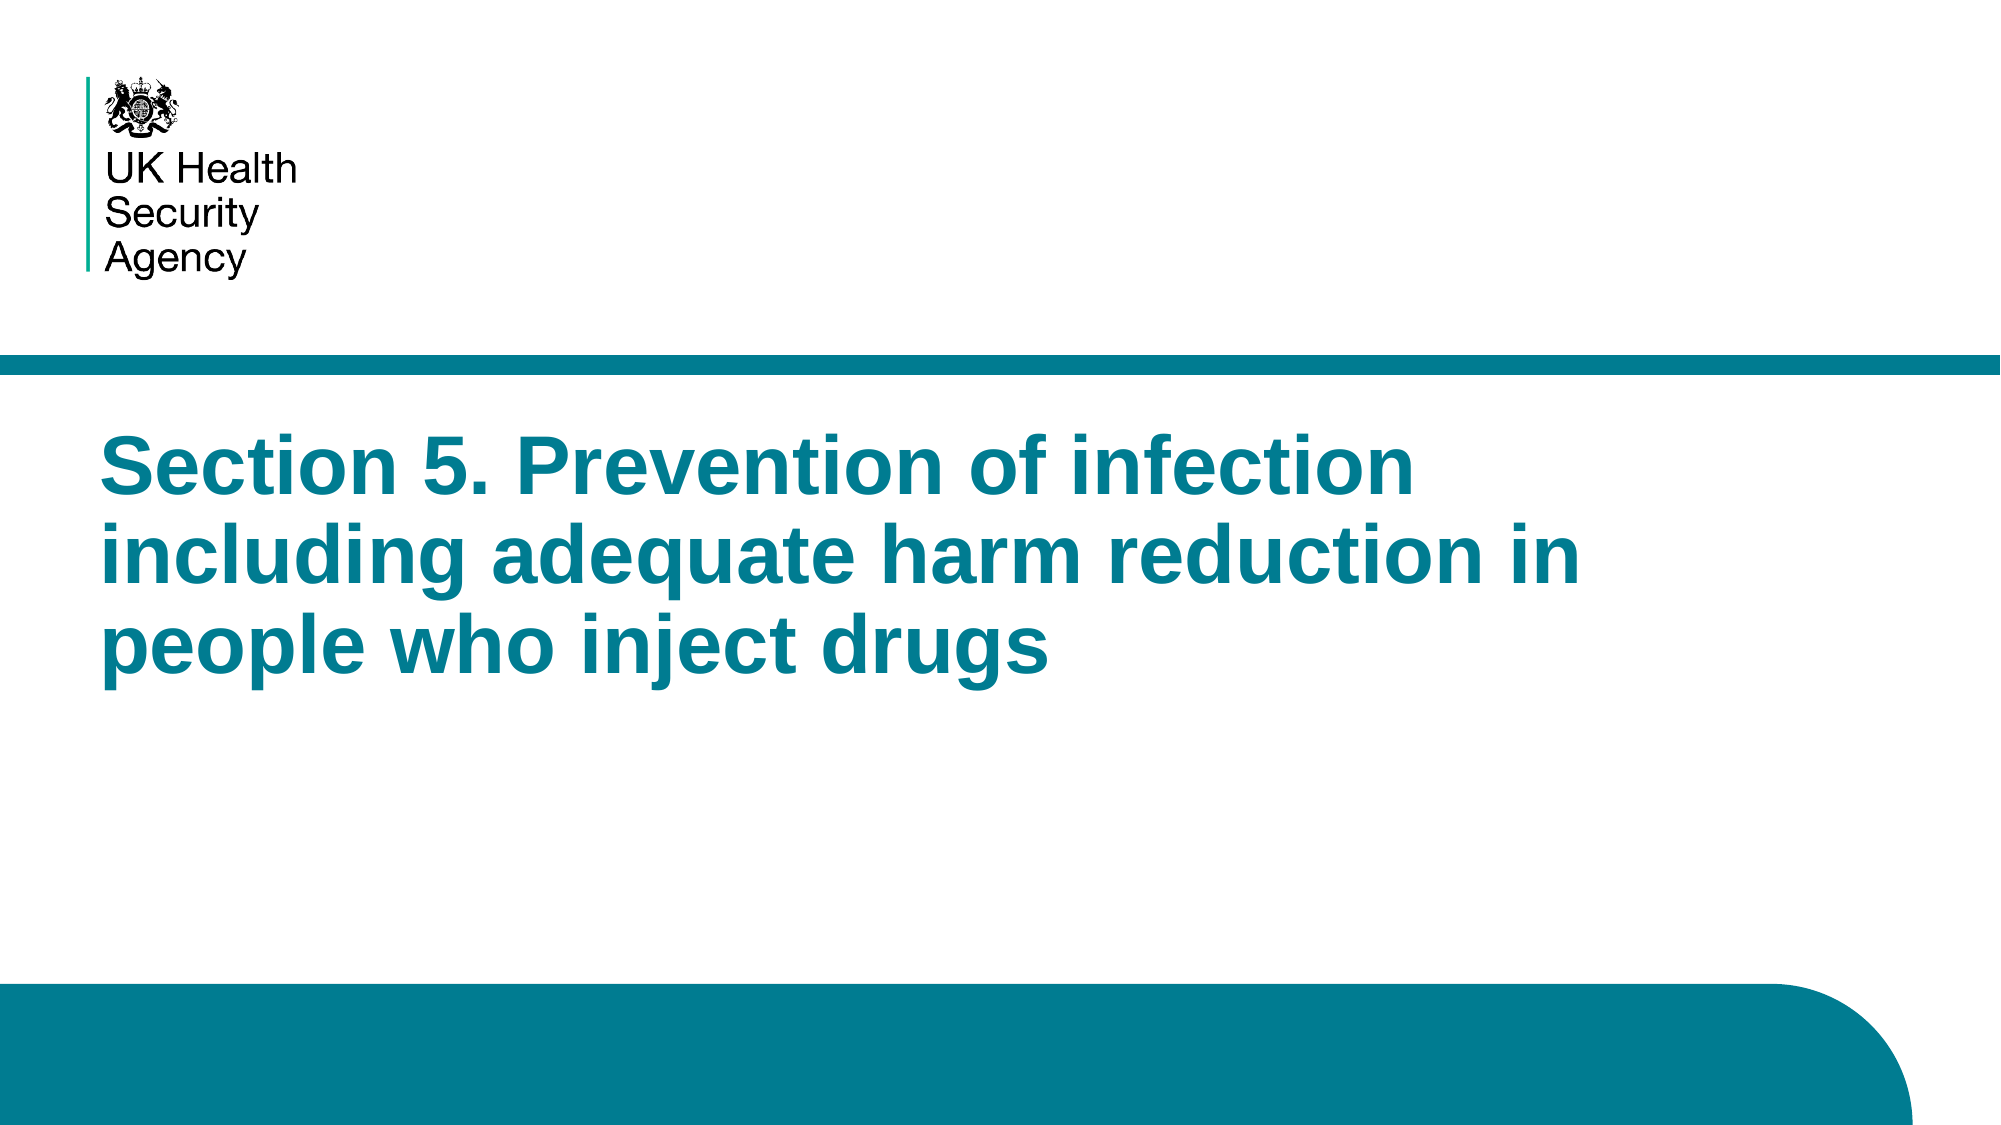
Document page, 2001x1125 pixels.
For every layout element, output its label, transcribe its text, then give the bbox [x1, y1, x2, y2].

title Section 5. Prevention of infection including adequate harm reduction in people who inject drugs [84, 414, 1804, 807]
